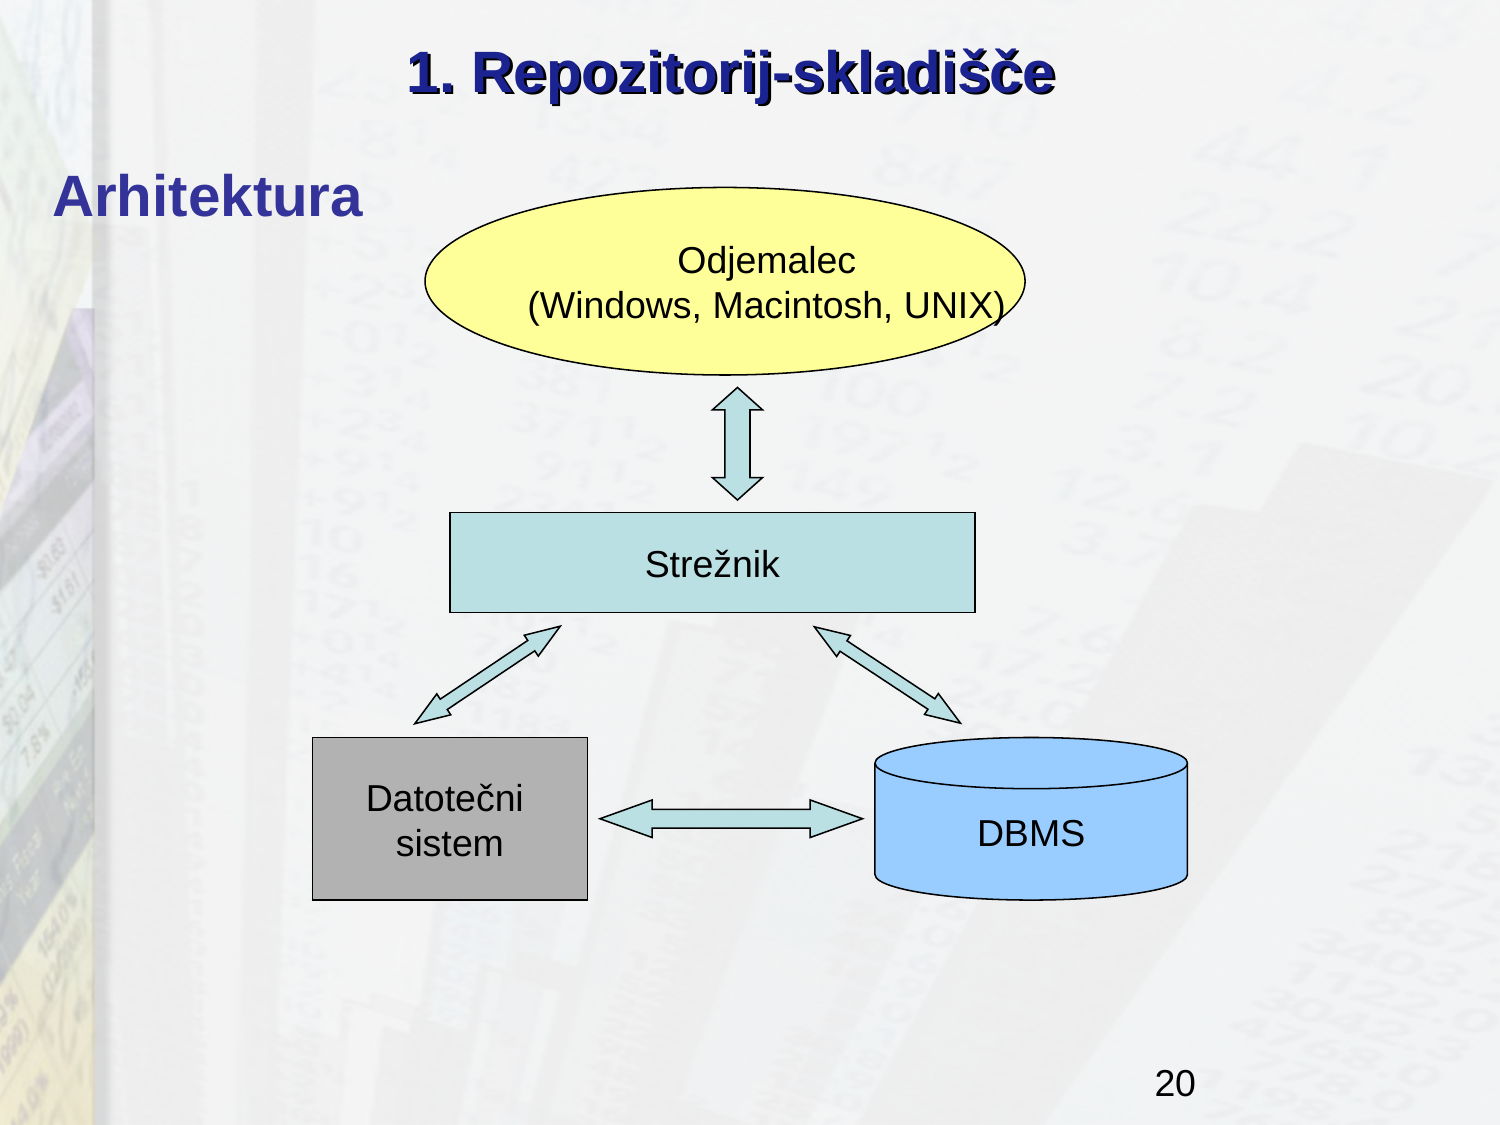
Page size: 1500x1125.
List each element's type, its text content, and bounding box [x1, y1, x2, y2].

text_box [814, 626, 961, 724]
text_box Odjemalec (Windows, Macintosh, UNIX) [425, 187, 1026, 376]
picture [0, 0, 1500, 1125]
title 1. Repozitorij-skladišče [362, 24, 1100, 113]
text_box DBMS [874, 737, 1188, 901]
text_box Arhitektura [37, 149, 401, 236]
text_box Datotečni sistem [312, 737, 588, 901]
text_box Strežnik [450, 512, 976, 613]
text_box [599, 799, 863, 838]
text_box [414, 626, 561, 724]
text_box [712, 387, 763, 501]
